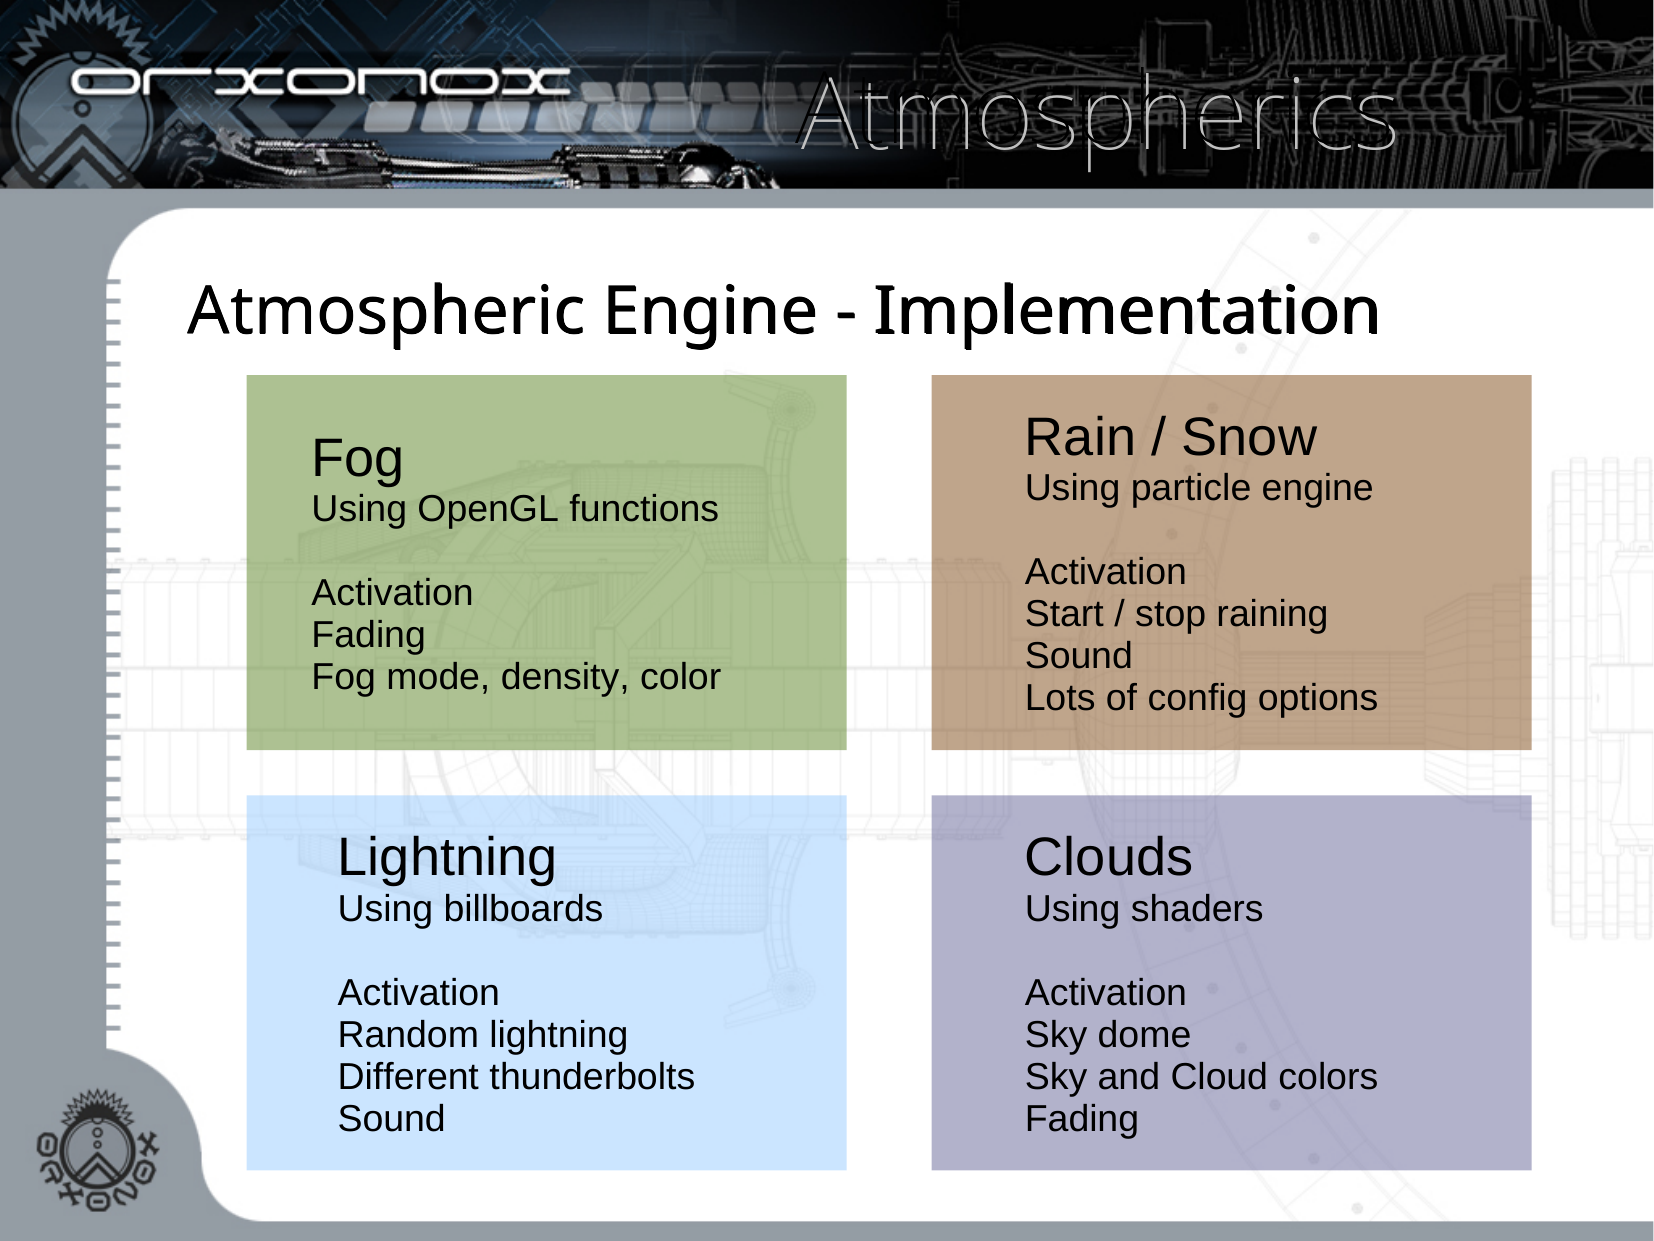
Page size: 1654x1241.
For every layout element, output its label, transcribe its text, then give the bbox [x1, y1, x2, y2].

picture [0, 0, 1654, 1241]
text_box Atmospherics [745, 29, 1404, 156]
text_box Rain / Snow Using particle engine Activation Start / stop raining Sound Lots of config options [931, 375, 1532, 751]
text_box Atmospheric Engine - Implementation [187, 262, 1538, 338]
text_box Lightning Using billboards Activation Random lightning Different thunderbolts Sound [246, 795, 847, 1171]
text_box Fog Using OpenGL functions Activation Fading Fog mode, density, color [246, 375, 847, 751]
text_box Clouds Using shaders Activation Sky dome Sky and Cloud colors Fading [931, 795, 1532, 1171]
